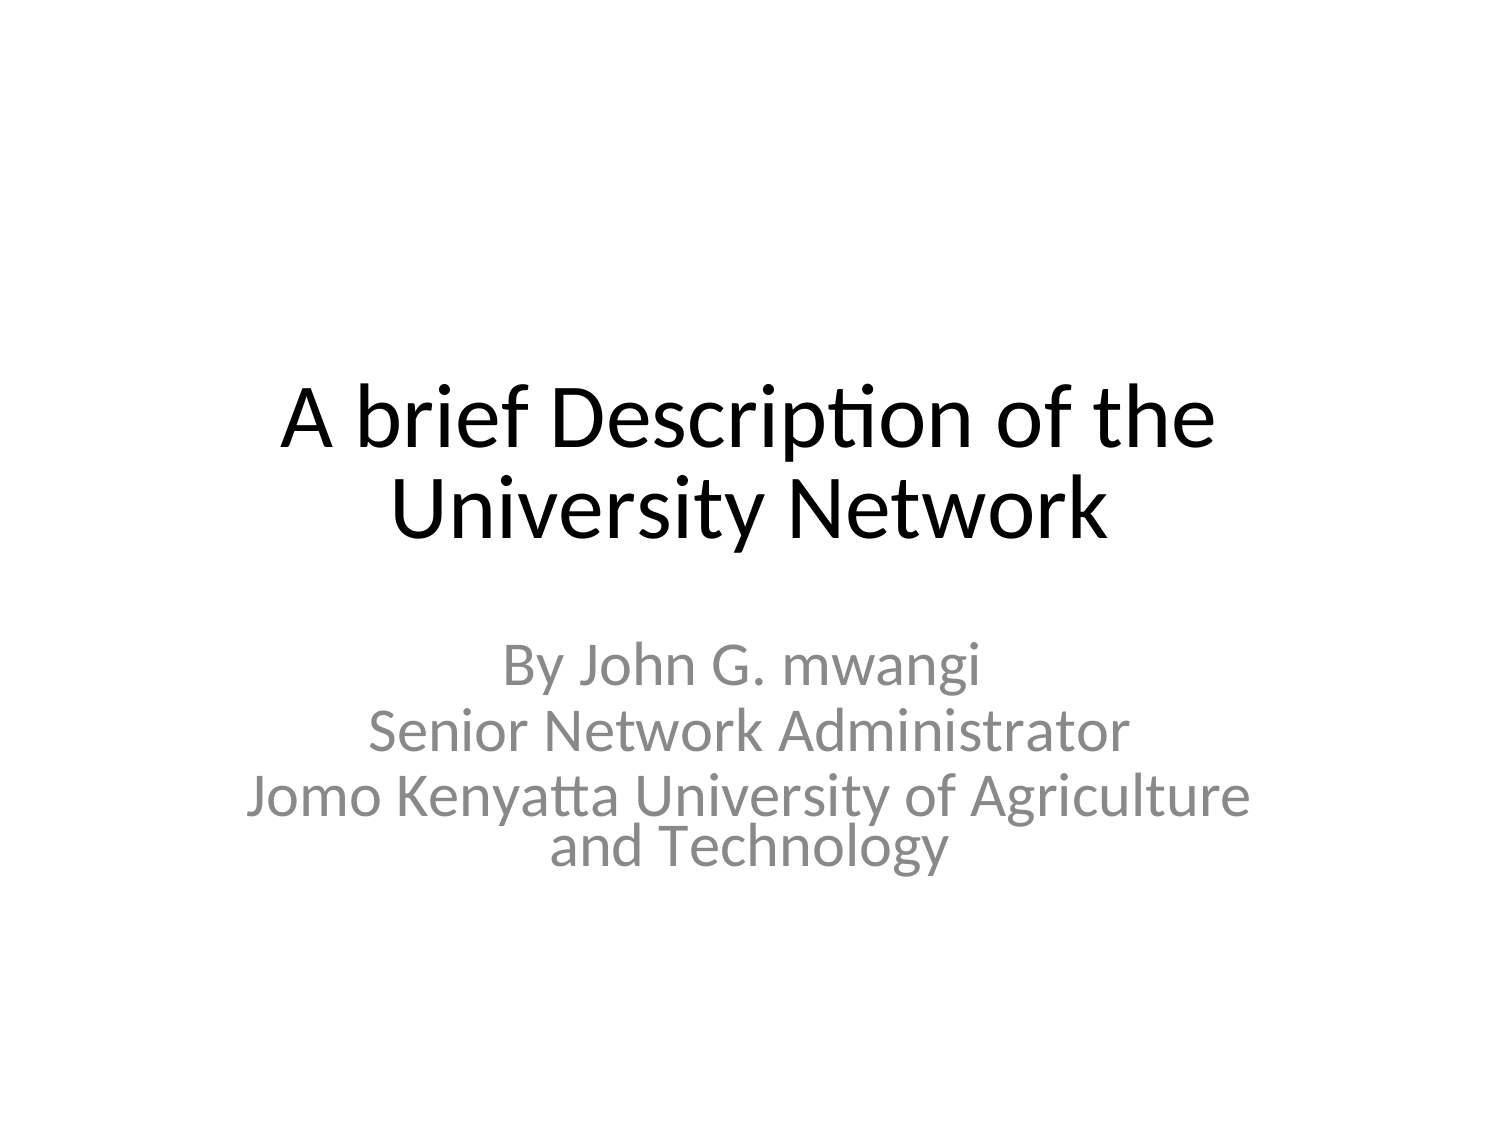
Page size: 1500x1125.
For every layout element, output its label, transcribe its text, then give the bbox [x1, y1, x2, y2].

title A brief Description of the University Network [112, 349, 1388, 591]
text_box By John G. mwangi Senior Network Administrator Jomo Kenyatta University of Agriculture and Technology [225, 637, 1276, 926]
